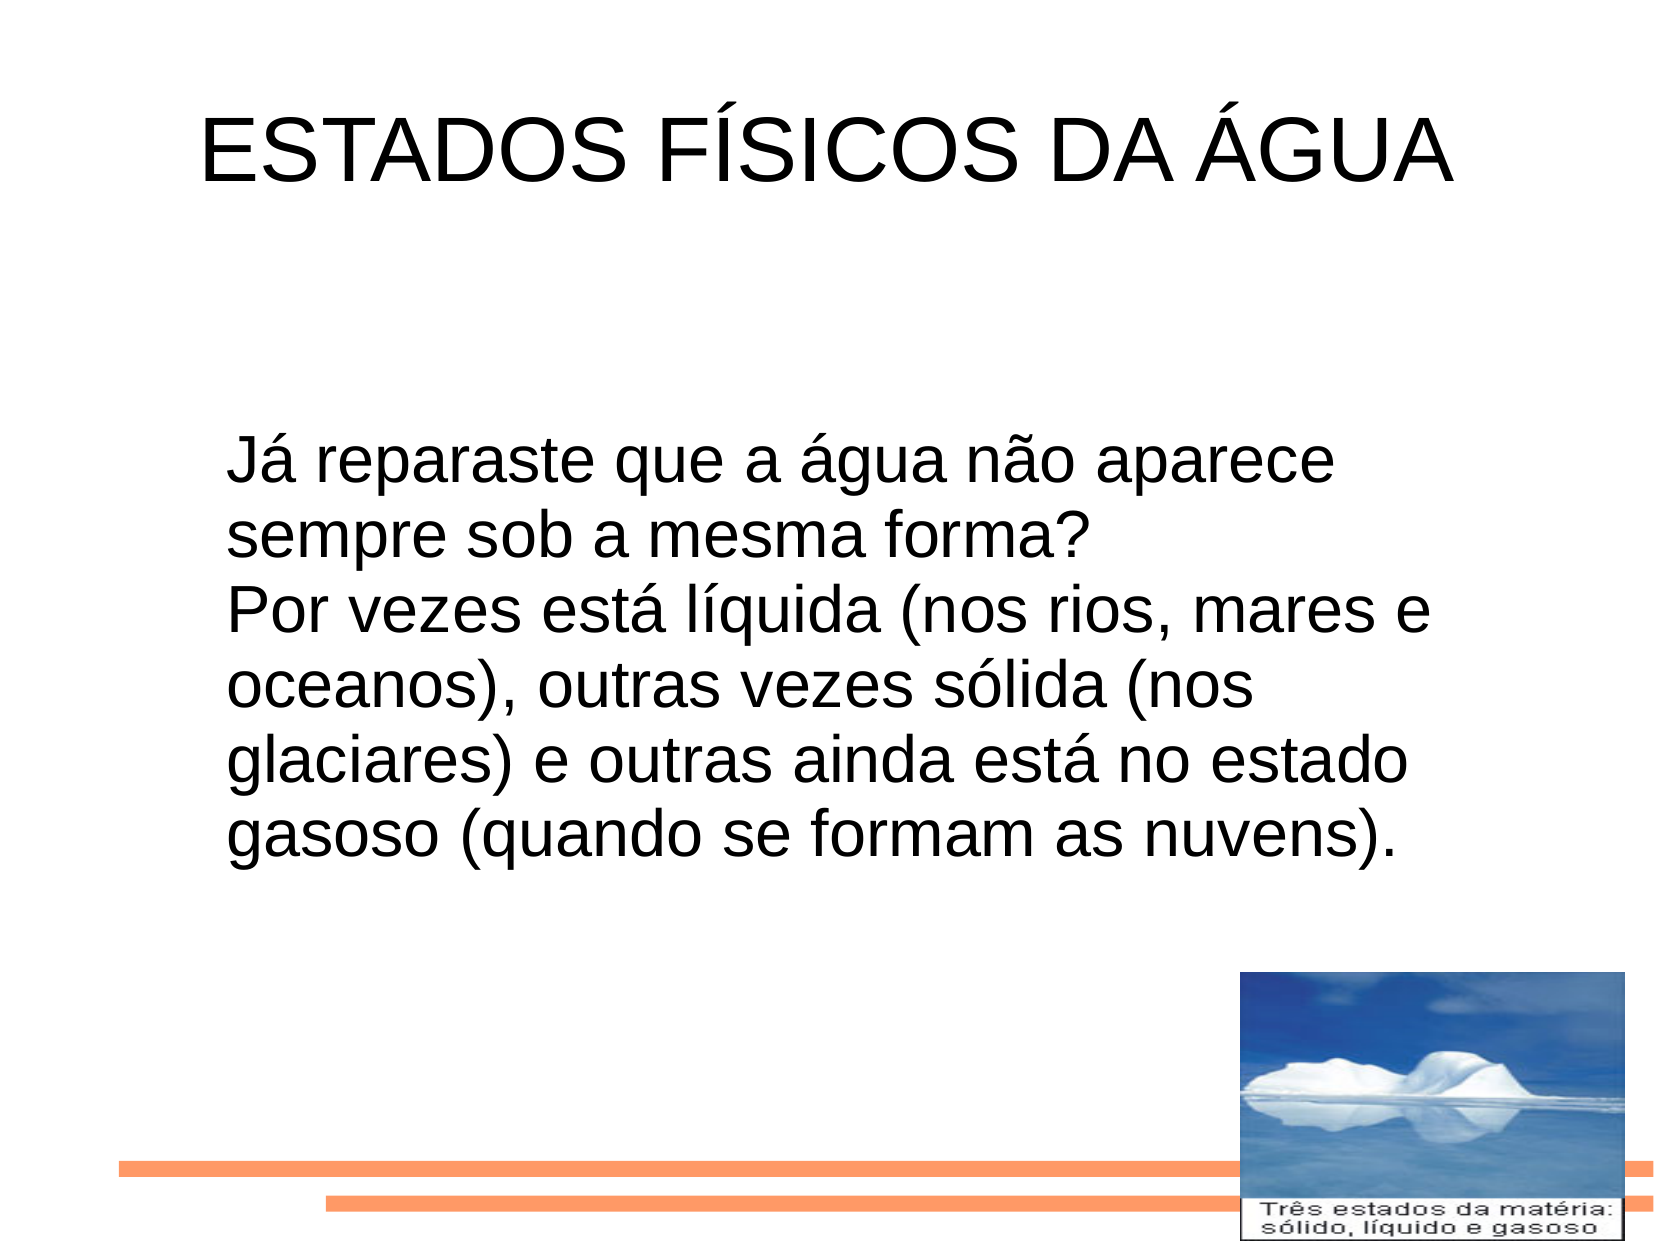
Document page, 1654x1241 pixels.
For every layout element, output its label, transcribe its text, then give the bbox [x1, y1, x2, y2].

title ESTADOS FÍSICOS DA ÁGUA [121, 46, 1534, 254]
picture [1240, 972, 1625, 1241]
subtitle Já reparaste que a água não aparece sempre sob a mesma forma? Por vezes está líquida (nos rios, mares e oceanos), outras vezes sólida (nos glaciares) e outras ainda está no estado gasoso (quando se formam as nuvens). [226, 383, 1447, 985]
